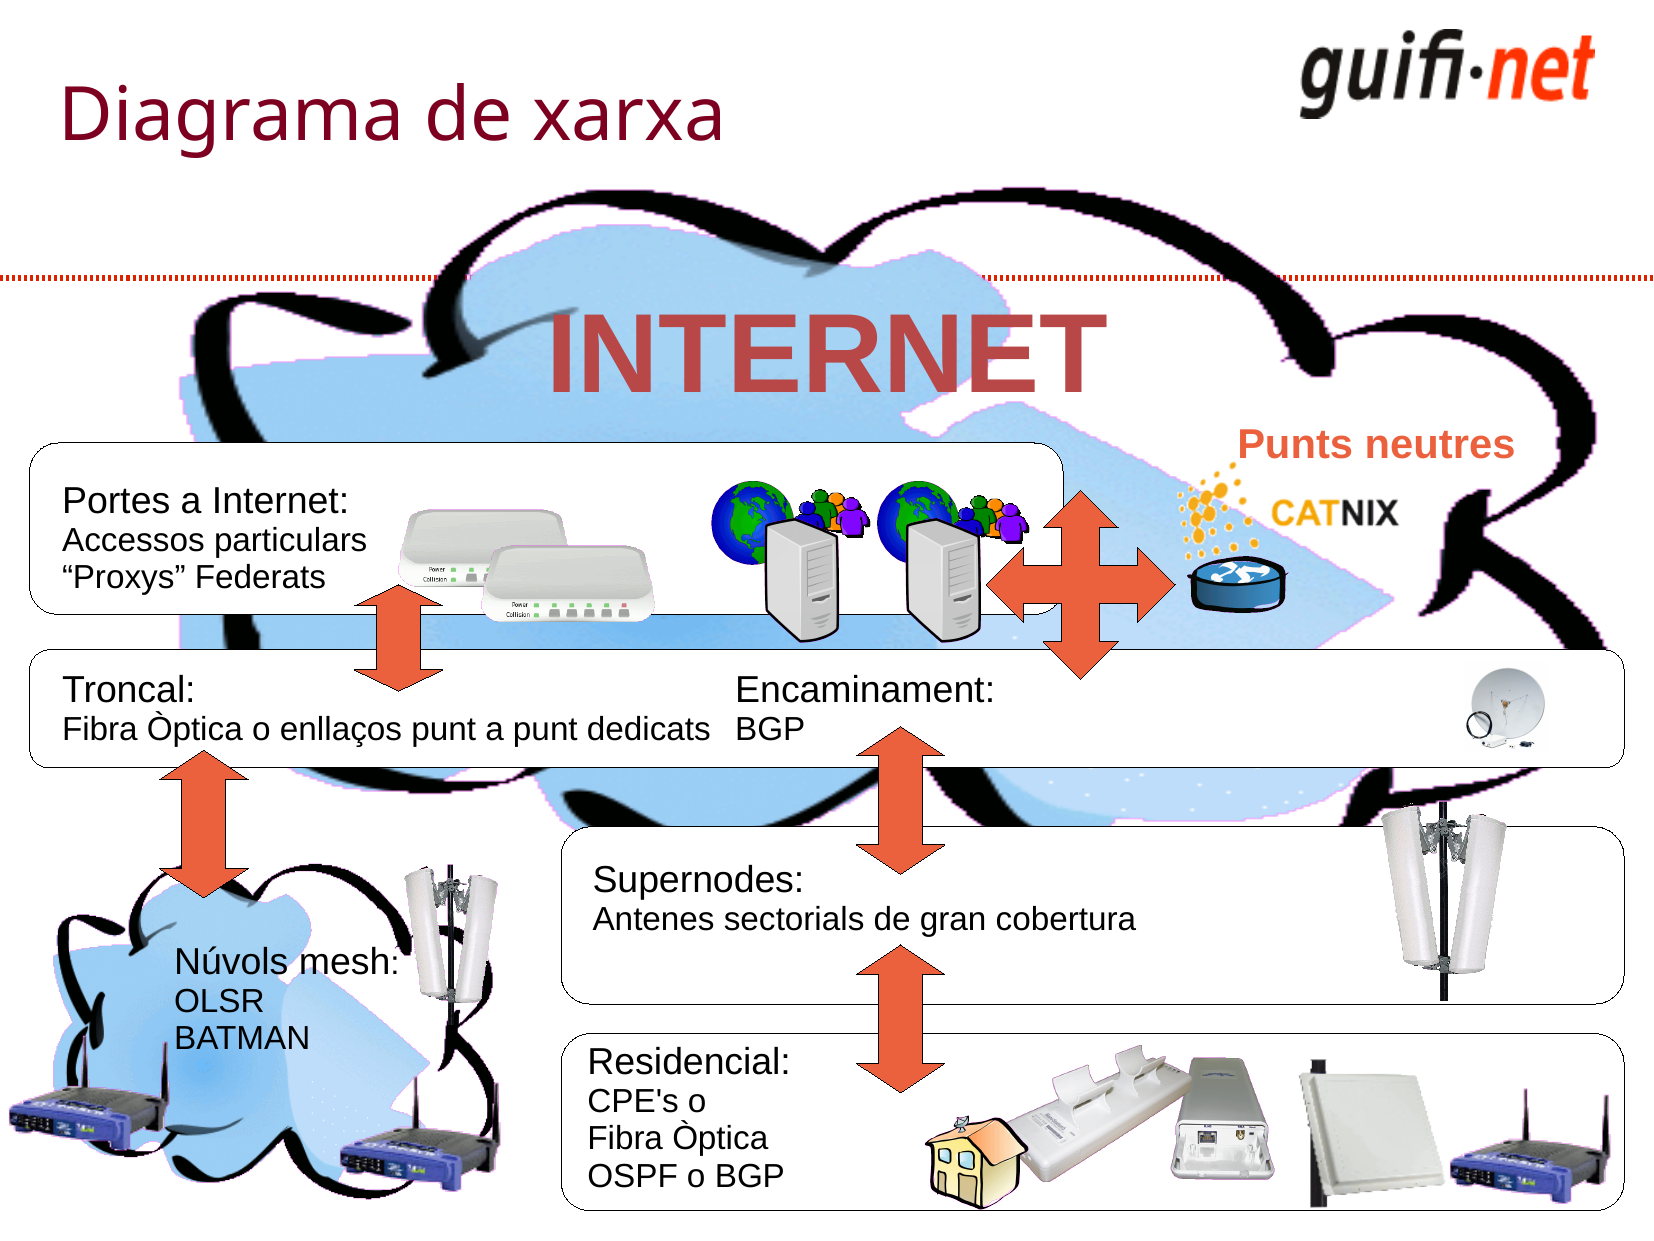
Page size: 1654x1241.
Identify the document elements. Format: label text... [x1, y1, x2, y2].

text_box Supernodes: Antenes sectorials de gran cobertura [577, 851, 1152, 945]
text_box Portes a Internet: Accessos particulars “Proxys” Federats [47, 472, 383, 604]
text_box Residencial: CPE's o Fibra Òptica OSPF o BGP [572, 1033, 806, 1202]
text_box Núvols mesh: OLSR BATMAN [159, 933, 415, 1065]
text_box INTERNET [531, 283, 1124, 424]
text_box Troncal: Fibra Òptica o enllaços punt a punt dedicats [47, 661, 720, 756]
picture [0, 0, 1654, 1241]
title Diagrama de xarxa [59, 15, 1548, 208]
text_box Punts neutres [1222, 413, 1531, 475]
text_box [29, 442, 1625, 1093]
text_box Encaminament: BGP [720, 661, 1011, 756]
